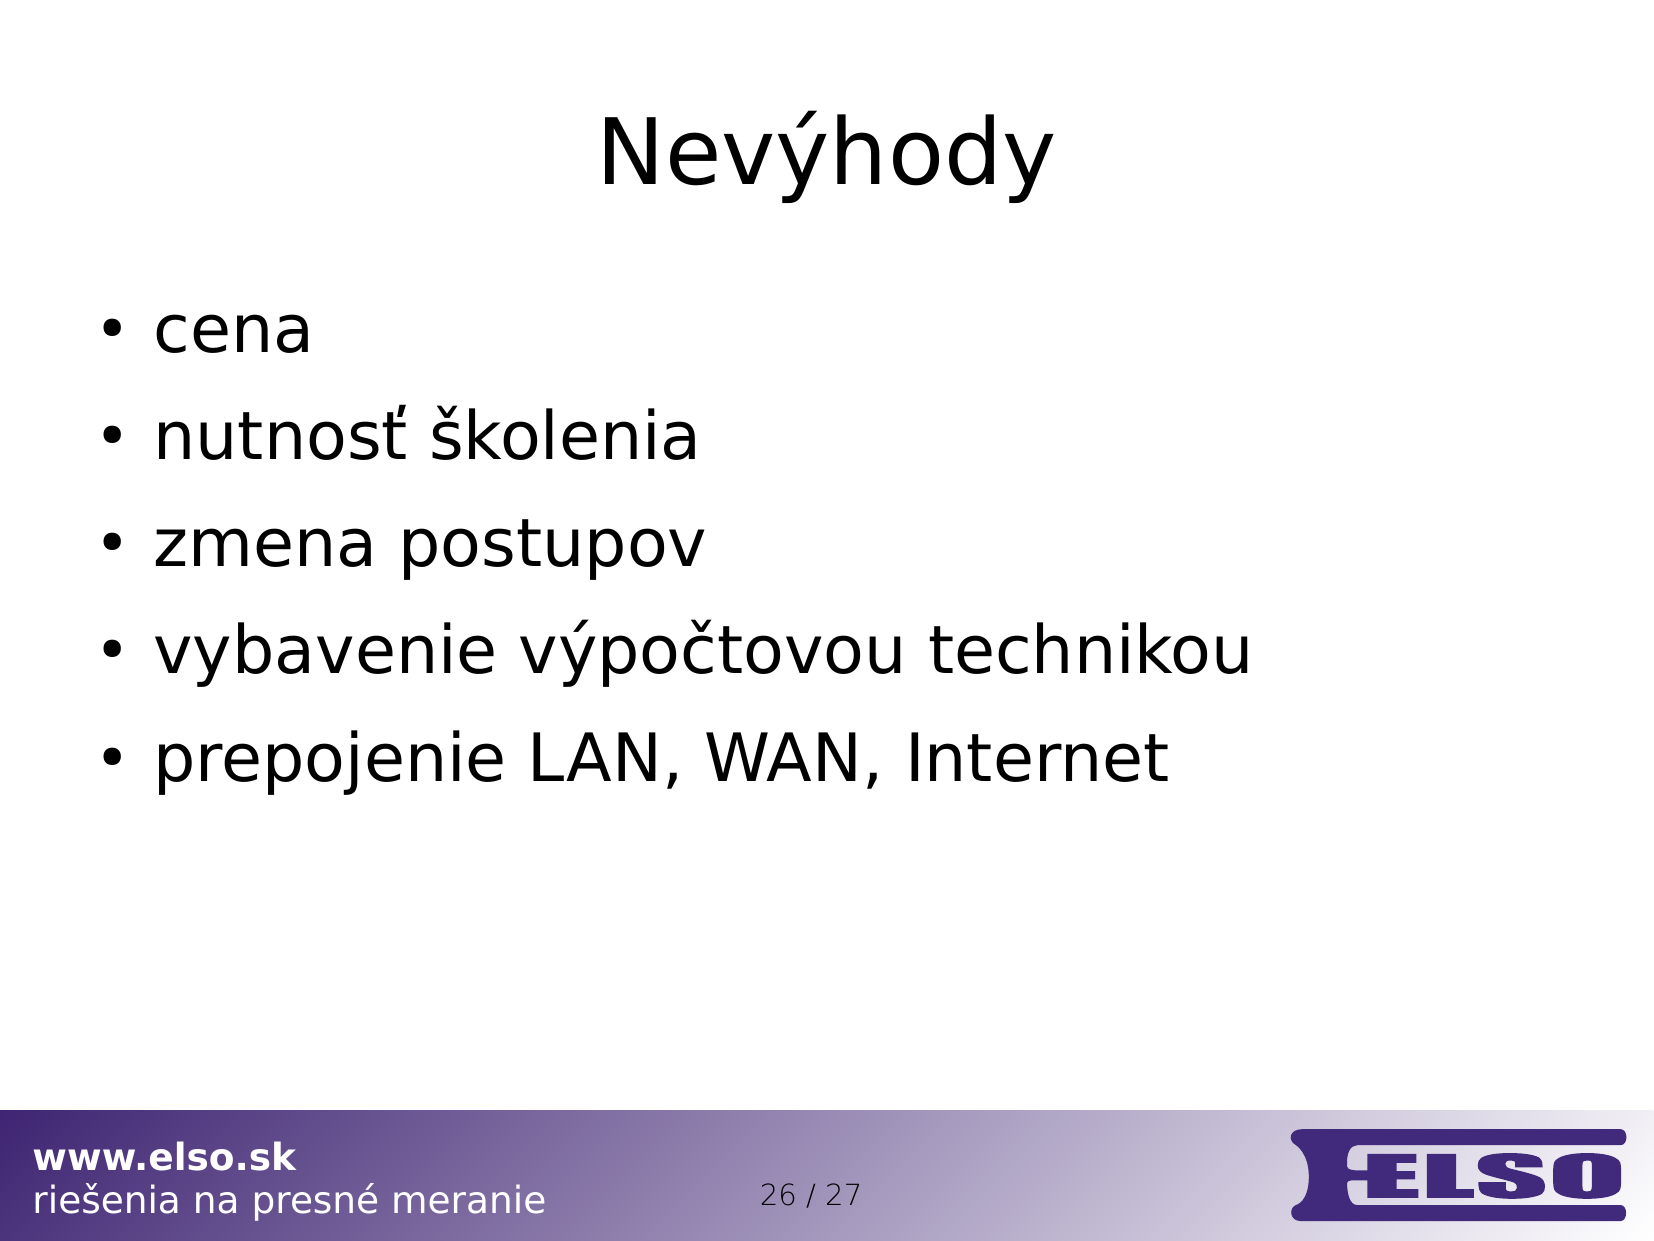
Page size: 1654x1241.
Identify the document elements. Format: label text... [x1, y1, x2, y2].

title Nevýhody [82, 49, 1571, 257]
list cena nutnosť školenia zmena postupov vybavenie výpočtovou technikou prepojenie LAN, WAN, Internet [82, 290, 1571, 1109]
